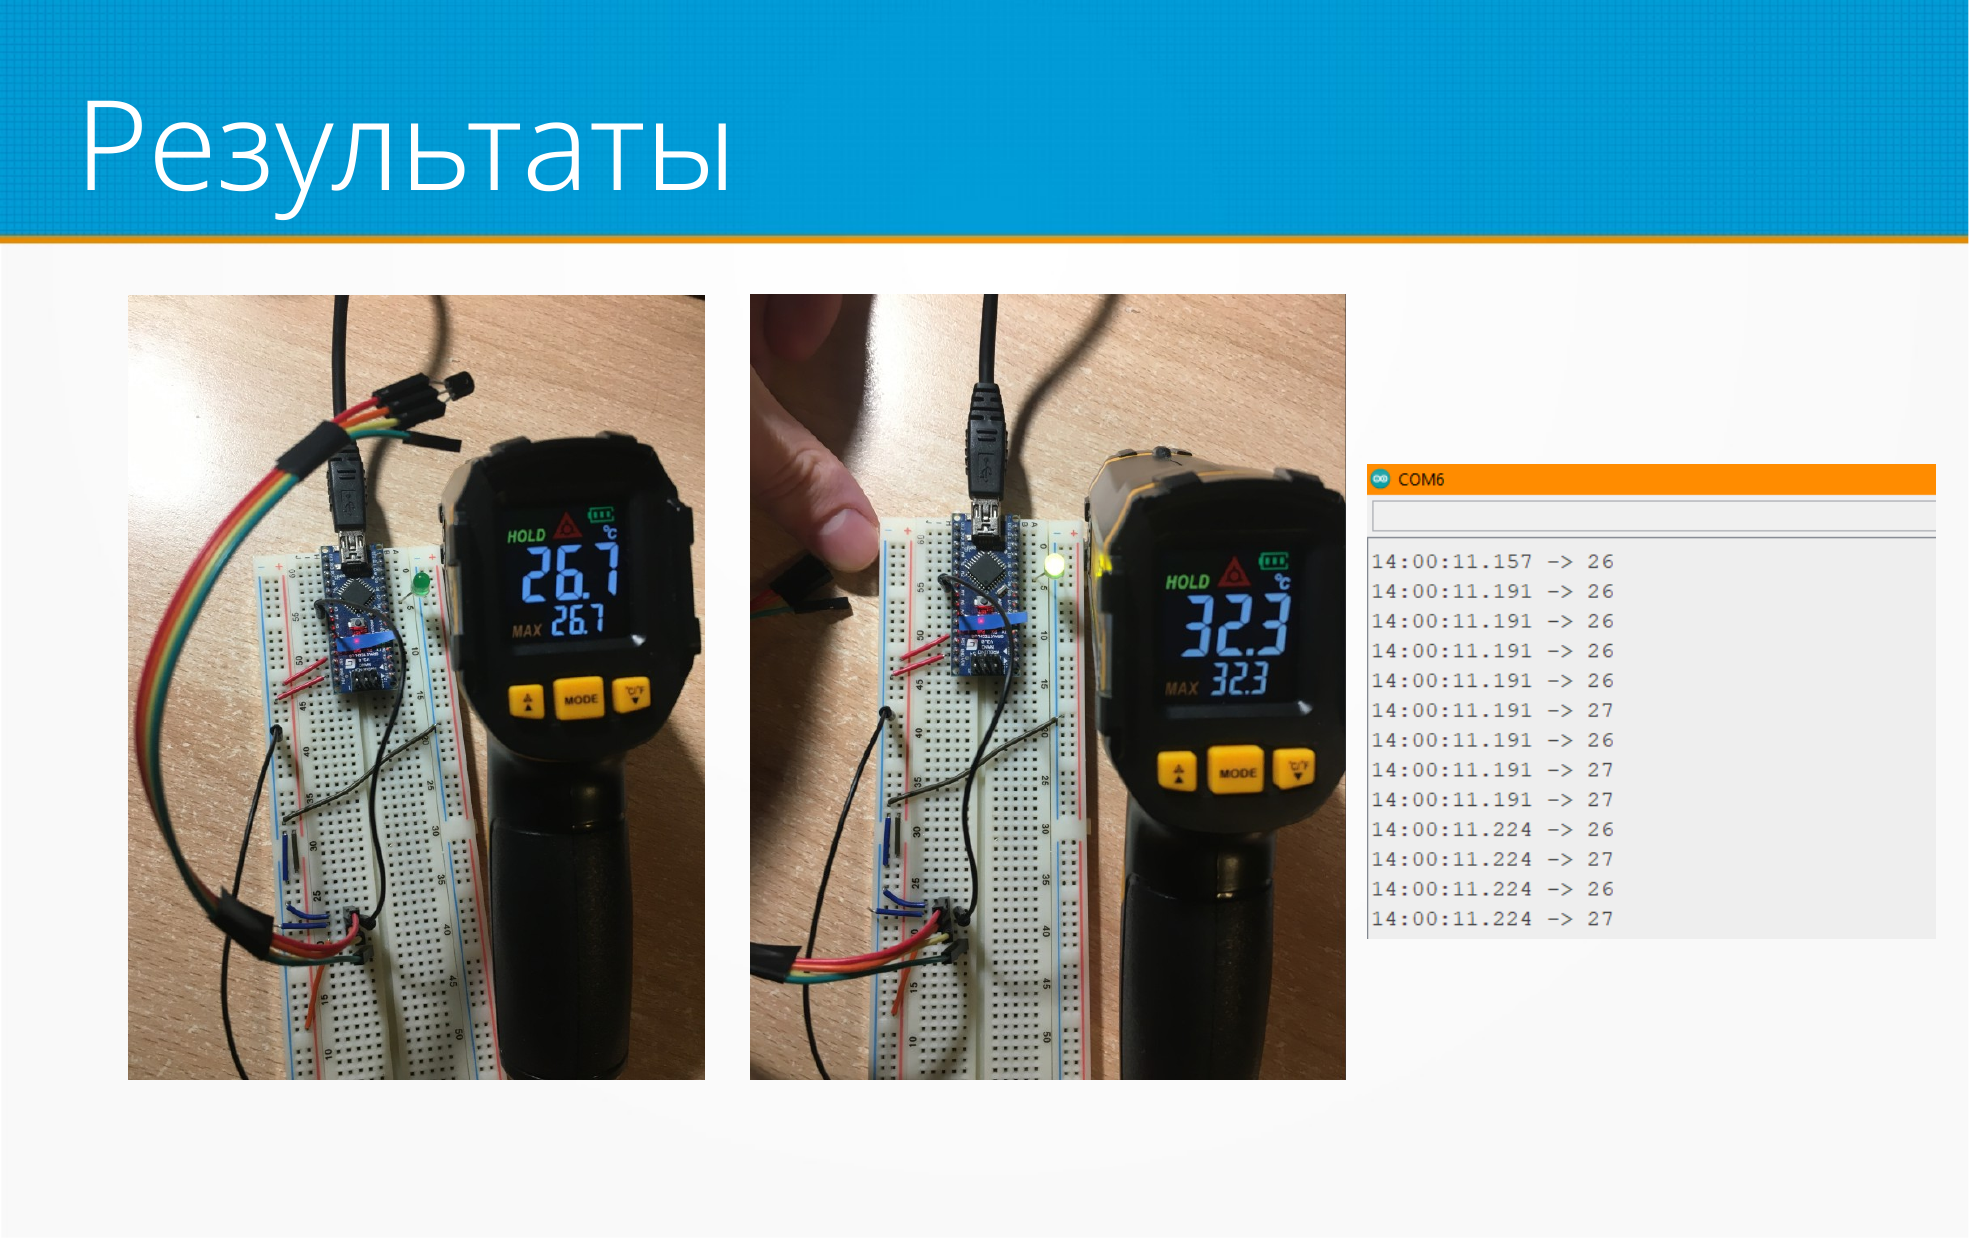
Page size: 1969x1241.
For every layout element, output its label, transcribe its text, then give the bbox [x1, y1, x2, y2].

title Результаты [75, 19, 1847, 227]
picture [0, 233, 1969, 1241]
